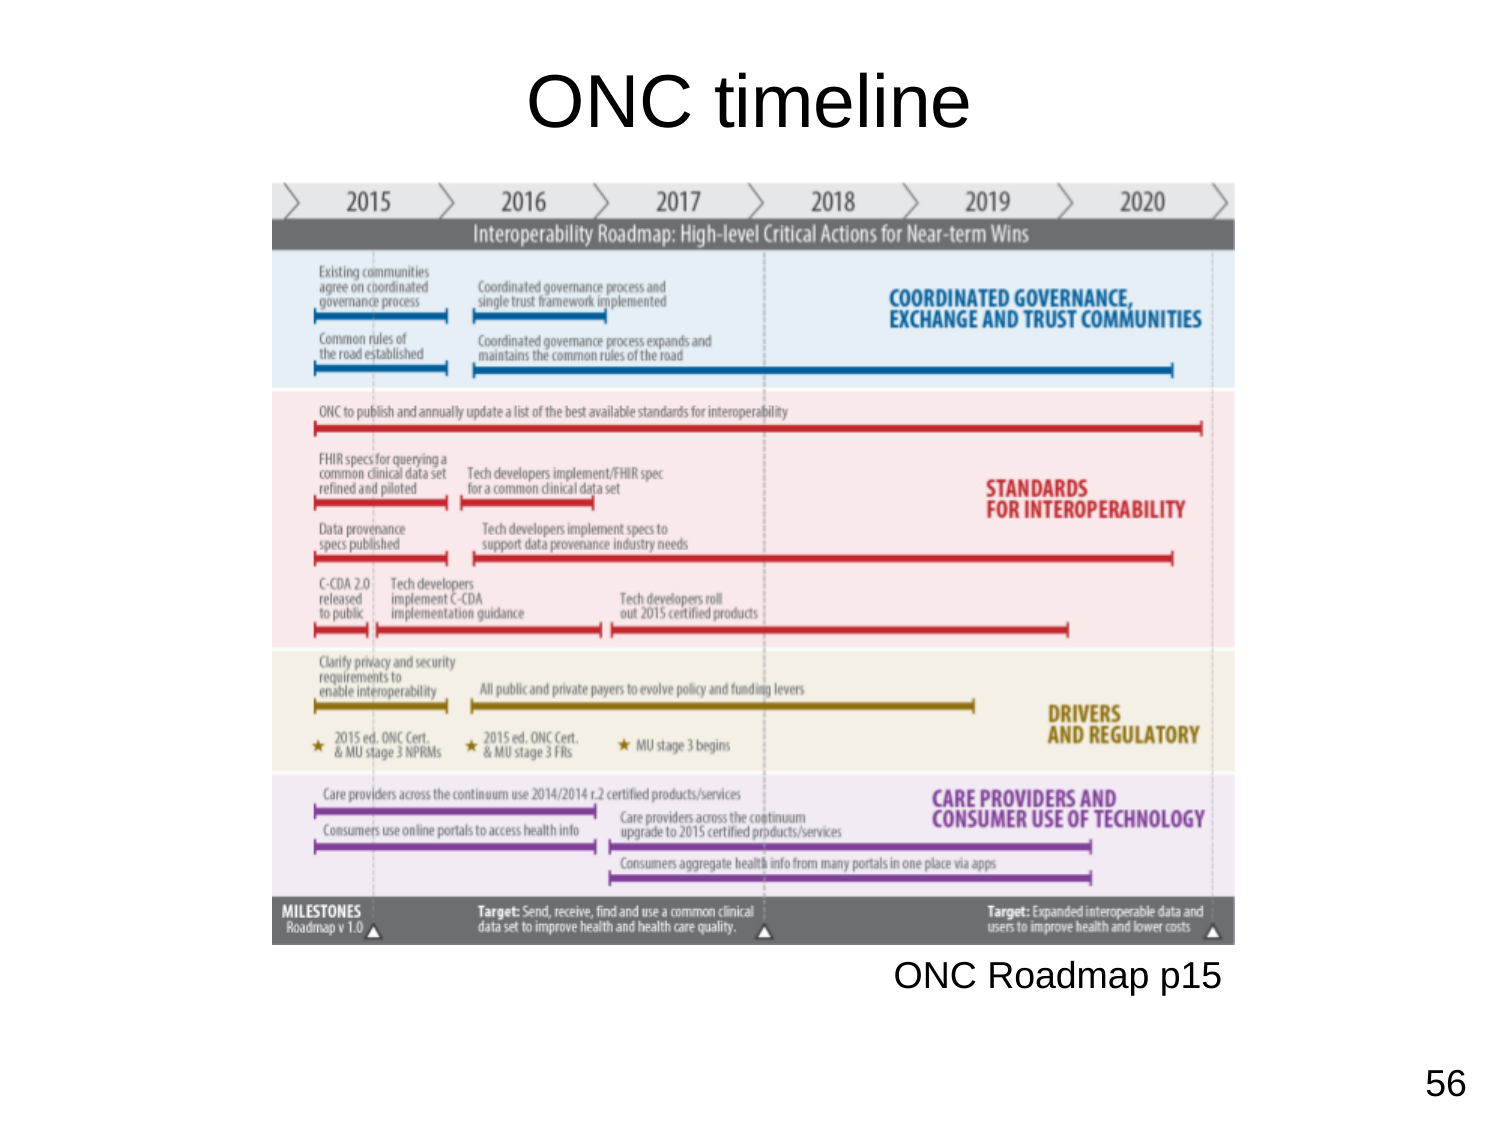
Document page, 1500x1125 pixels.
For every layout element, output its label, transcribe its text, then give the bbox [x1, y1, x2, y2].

title ONC timeline [75, 3, 1425, 192]
text_box ONC Roadmap p15 [878, 943, 1238, 1004]
picture [272, 182, 1235, 945]
